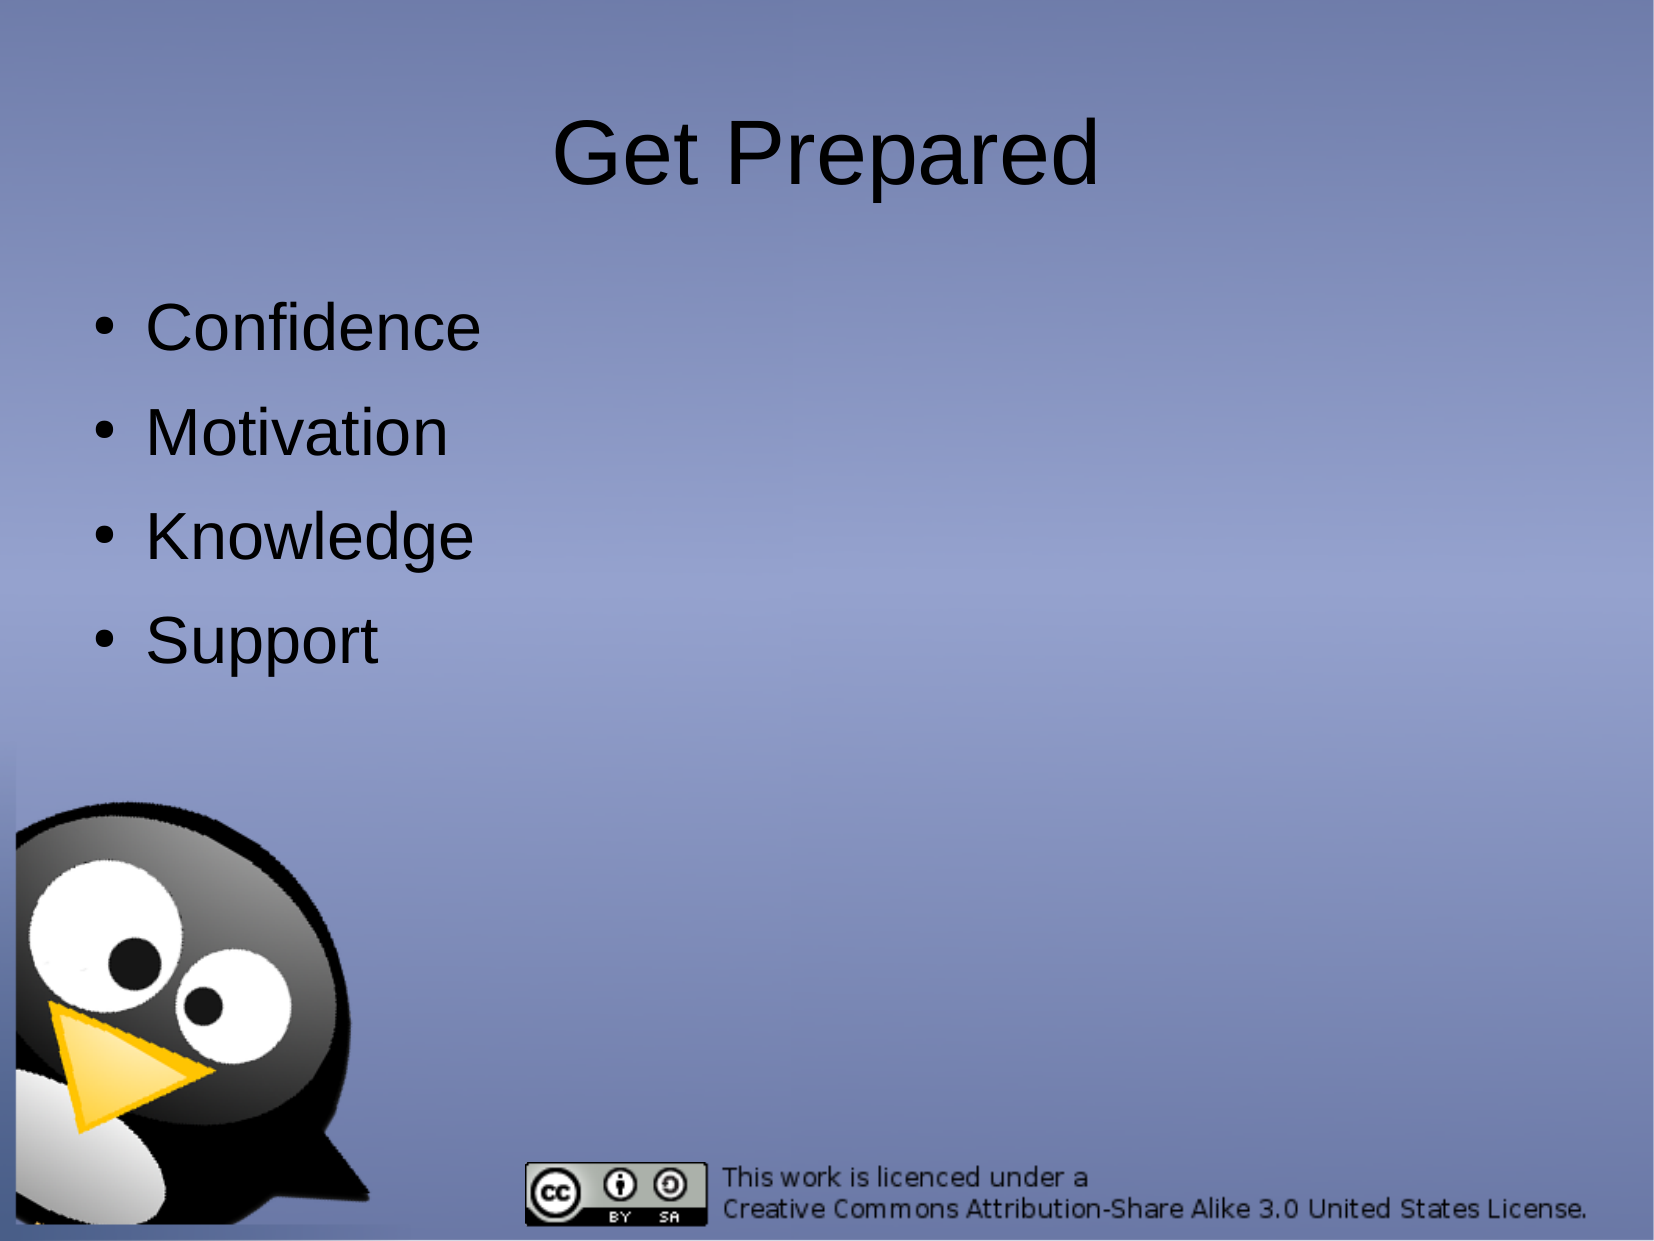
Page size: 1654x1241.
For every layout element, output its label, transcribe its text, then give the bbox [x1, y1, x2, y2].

list Confidence Motivation Knowledge Support [75, 290, 1571, 1109]
picture [0, 0, 1654, 1241]
title Get Prepared [82, 56, 1571, 250]
